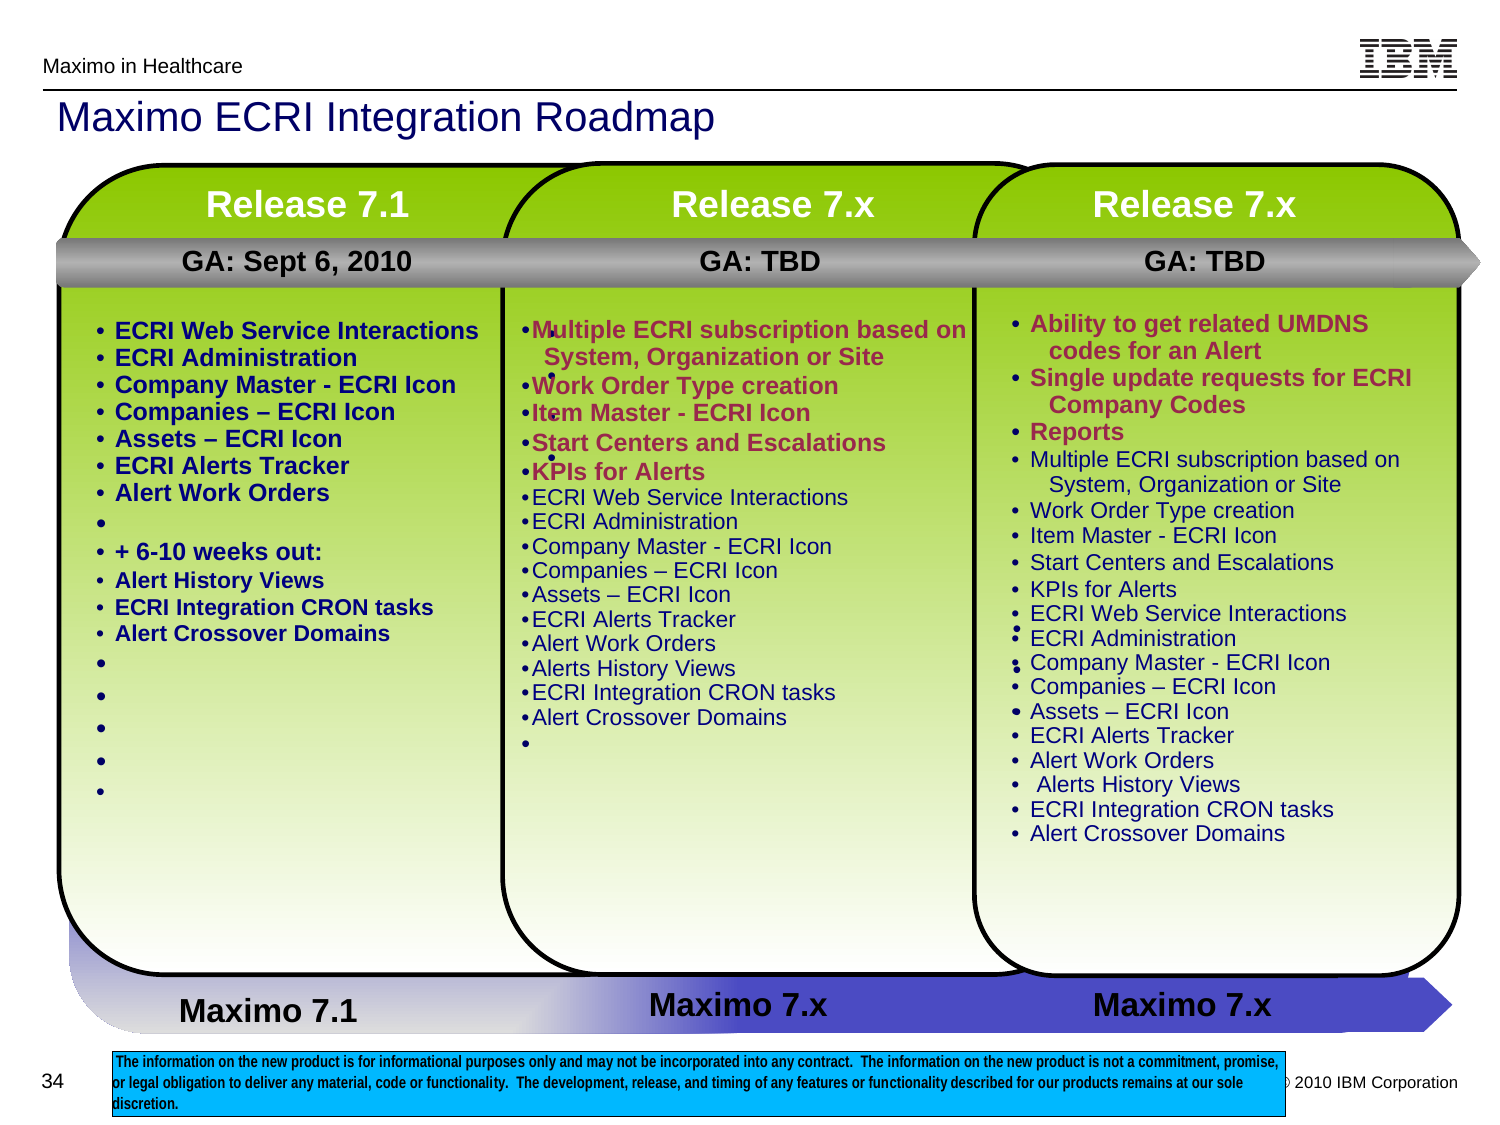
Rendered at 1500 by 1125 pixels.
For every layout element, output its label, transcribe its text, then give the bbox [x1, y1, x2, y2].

text_box Ability to get related UMDNS codes for an Alert Single update requests for ECRI Company Codes Reports Multiple ECRI subscription based on System, Organization or Site Work Order Type creation Item Master - ECRI Icon Start Centers and Escalations KPIs for Alerts ECRI Web Service Interactions ECRI Administration Company Master - ECRI Icon Companies – ECRI Icon Assets – ECRI Icon ECRI Alerts Tracker Alert Work Orders Alerts History Views ECRI Integration CRON tasks Alert Crossover Domains [1003, 303, 1418, 872]
title Maximo ECRI Integration Roadmap [41, 70, 1480, 162]
text_box GA: Sept 6, 2010 [221, 241, 373, 286]
text_box Release 7.x [655, 182, 891, 235]
text_box GA: TBD [684, 241, 836, 286]
text_box Maximo 7.1 [163, 992, 374, 1040]
text_box Maximo 7.x [633, 986, 844, 1034]
text_box GA: TBD [1129, 241, 1281, 286]
picture [1360, 39, 1457, 70]
text_box [55, 163, 1481, 1034]
text_box Maximo 7.x [1077, 986, 1288, 1034]
text_box Release 7.1 [190, 182, 426, 235]
text_box ECRI Web Service Interactions ECRI Administration Company Master - ECRI Icon Companies – ECRI Icon Assets – ECRI Icon ECRI Alerts Tracker Alert Work Orders + 6-10 weeks out: Alert History Views ECRI Integration CRON tasks Alert Crossover Domains [88, 310, 503, 835]
text_box Multiple ECRI subscription based on System, Organization or Site Work Order Type creation Item Master - ECRI Icon Start Centers and Escalations KPIs for Alerts ECRI Web Service Interactions ECRI Administration Company Master - ECRI Icon Companies – ECRI Icon Assets – ECRI Icon ECRI Alerts Tracker Alert Work Orders Alerts History Views ECRI Integration CRON tasks Alert Crossover Domains [513, 309, 987, 779]
text_box Release 7.x [1077, 182, 1312, 235]
